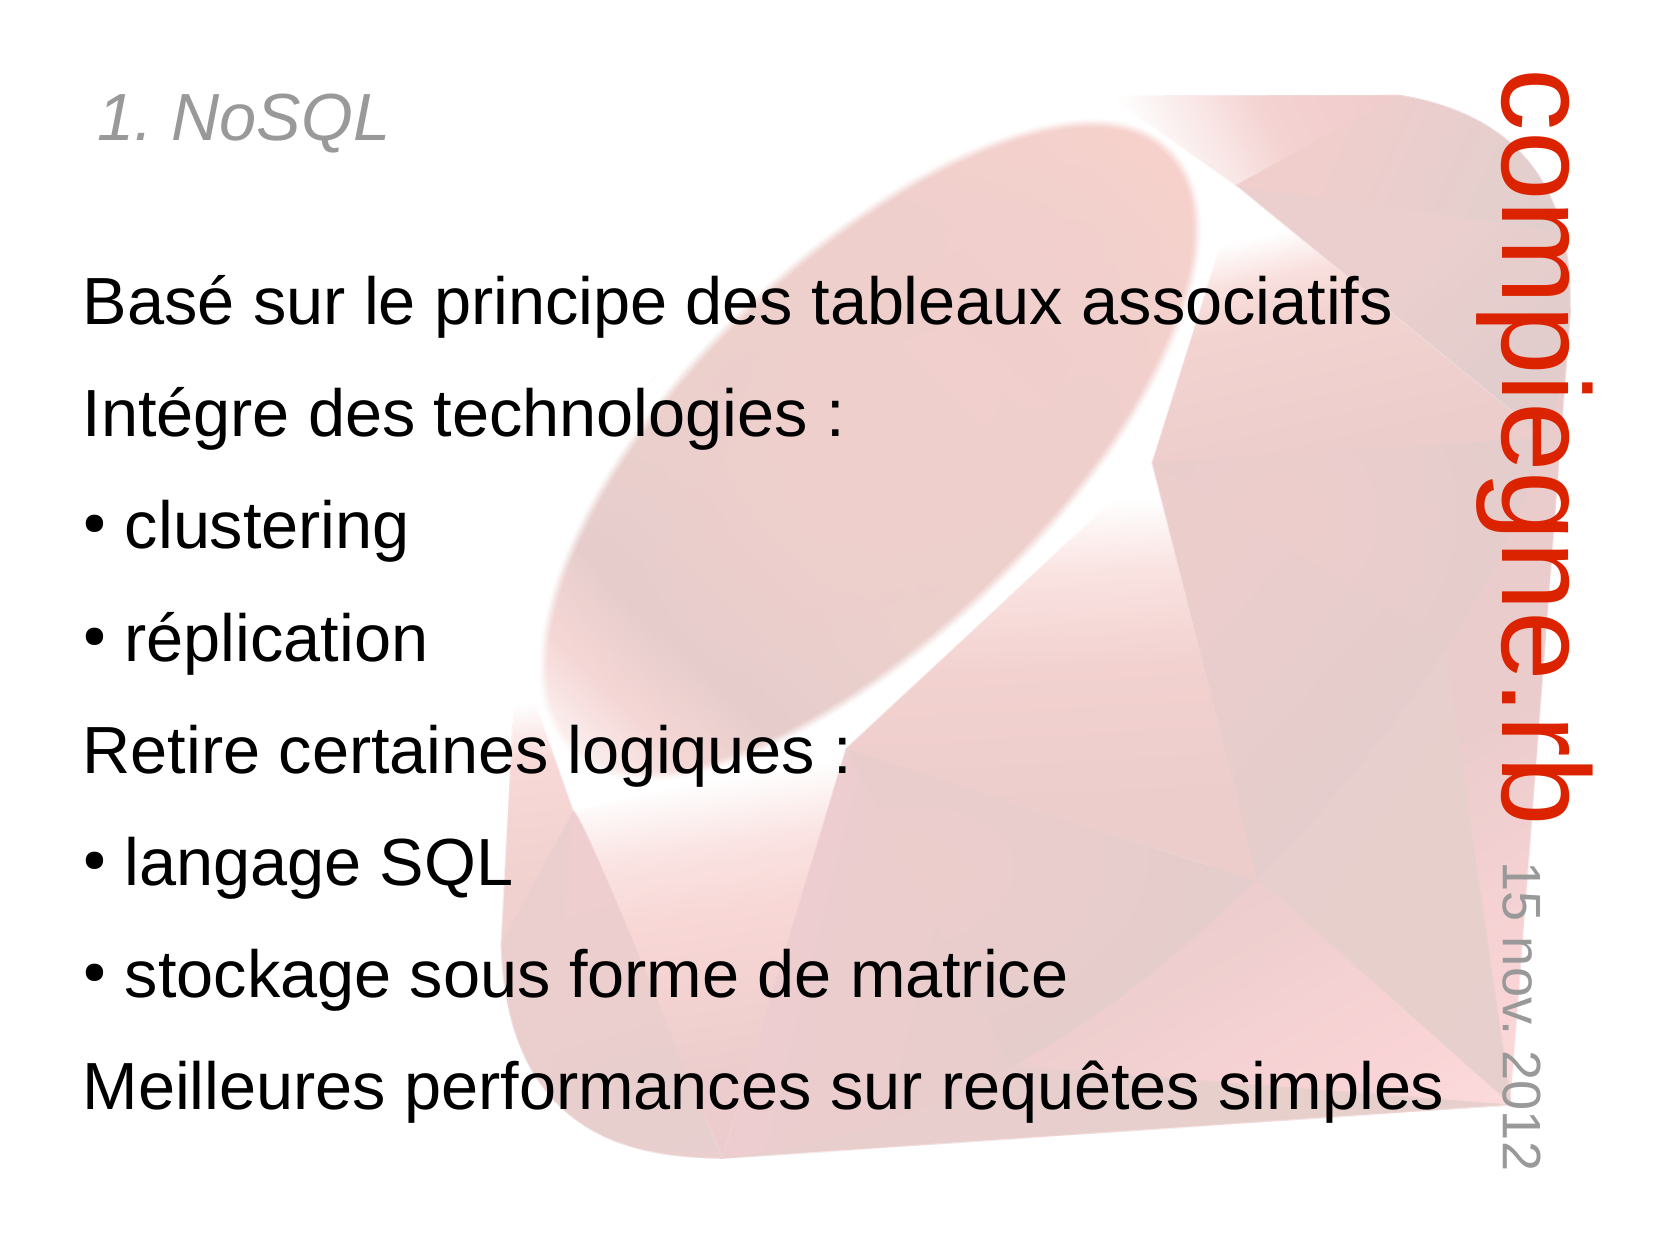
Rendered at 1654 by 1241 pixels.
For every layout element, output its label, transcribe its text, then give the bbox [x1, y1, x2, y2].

picture [484, 70, 1442, 189]
title compiegne.rb 15 nov. 2012 [1442, 23, 1650, 1217]
subtitle Basé sur le principe des tableaux associatifs Intégre des technologies : clustering réplication Retire certaines logiques : langage SQL stockage sous forme de matrice Meilleures performances sur requêtes simples [82, 189, 1477, 1162]
text_box 1. NoSQL [82, 73, 1090, 166]
